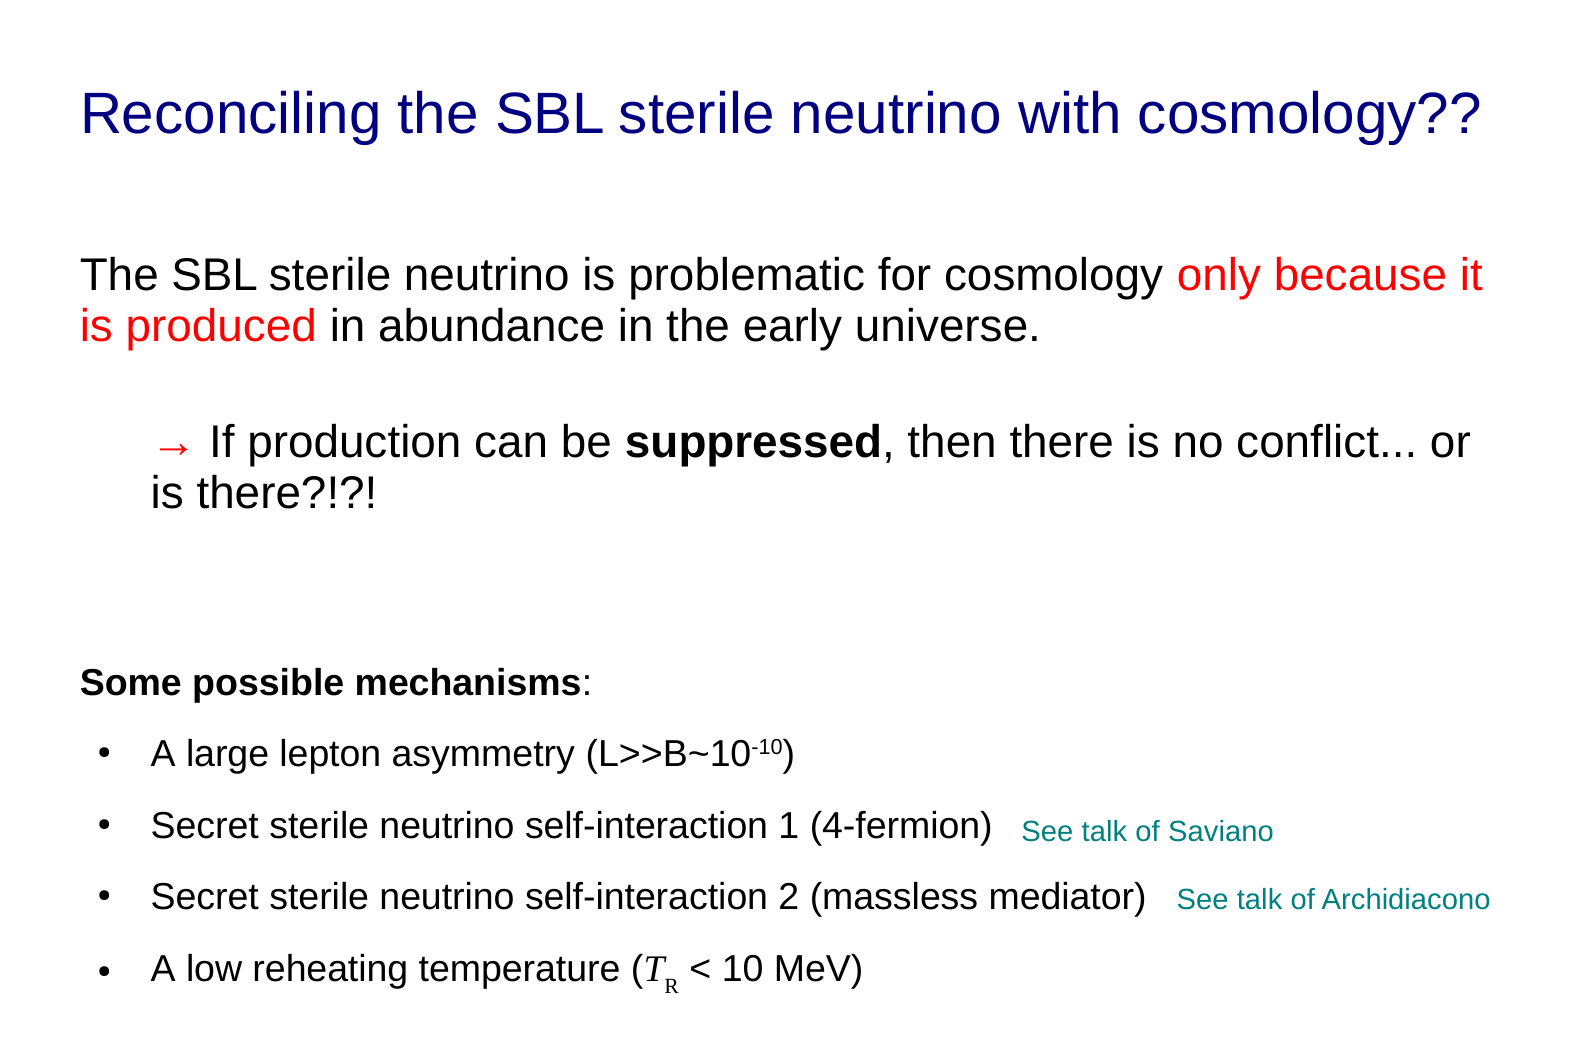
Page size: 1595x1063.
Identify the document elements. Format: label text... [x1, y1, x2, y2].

list Some possible mechanisms: A large lepton asymmetry (L>>B~10-10) Secret sterile neutrino self-interaction 1 (4-fermion) Secret sterile neutrino self-interaction 2 (massless mediator) A low reheating temperature (TR < 10 MeV) [79, 661, 1512, 997]
list The SBL sterile neutrino is problematic for cosmology only because it is produced in abundance in the early universe. → If production can be suppressed, then there is no conflict... or is there?!?! [79, 248, 1512, 517]
title Reconciling the SBL sterile neutrino with cosmology?? [79, 24, 1515, 203]
text_box See talk of Archidiacono [1157, 871, 1518, 928]
text_box See talk of Saviano [1002, 803, 1301, 860]
